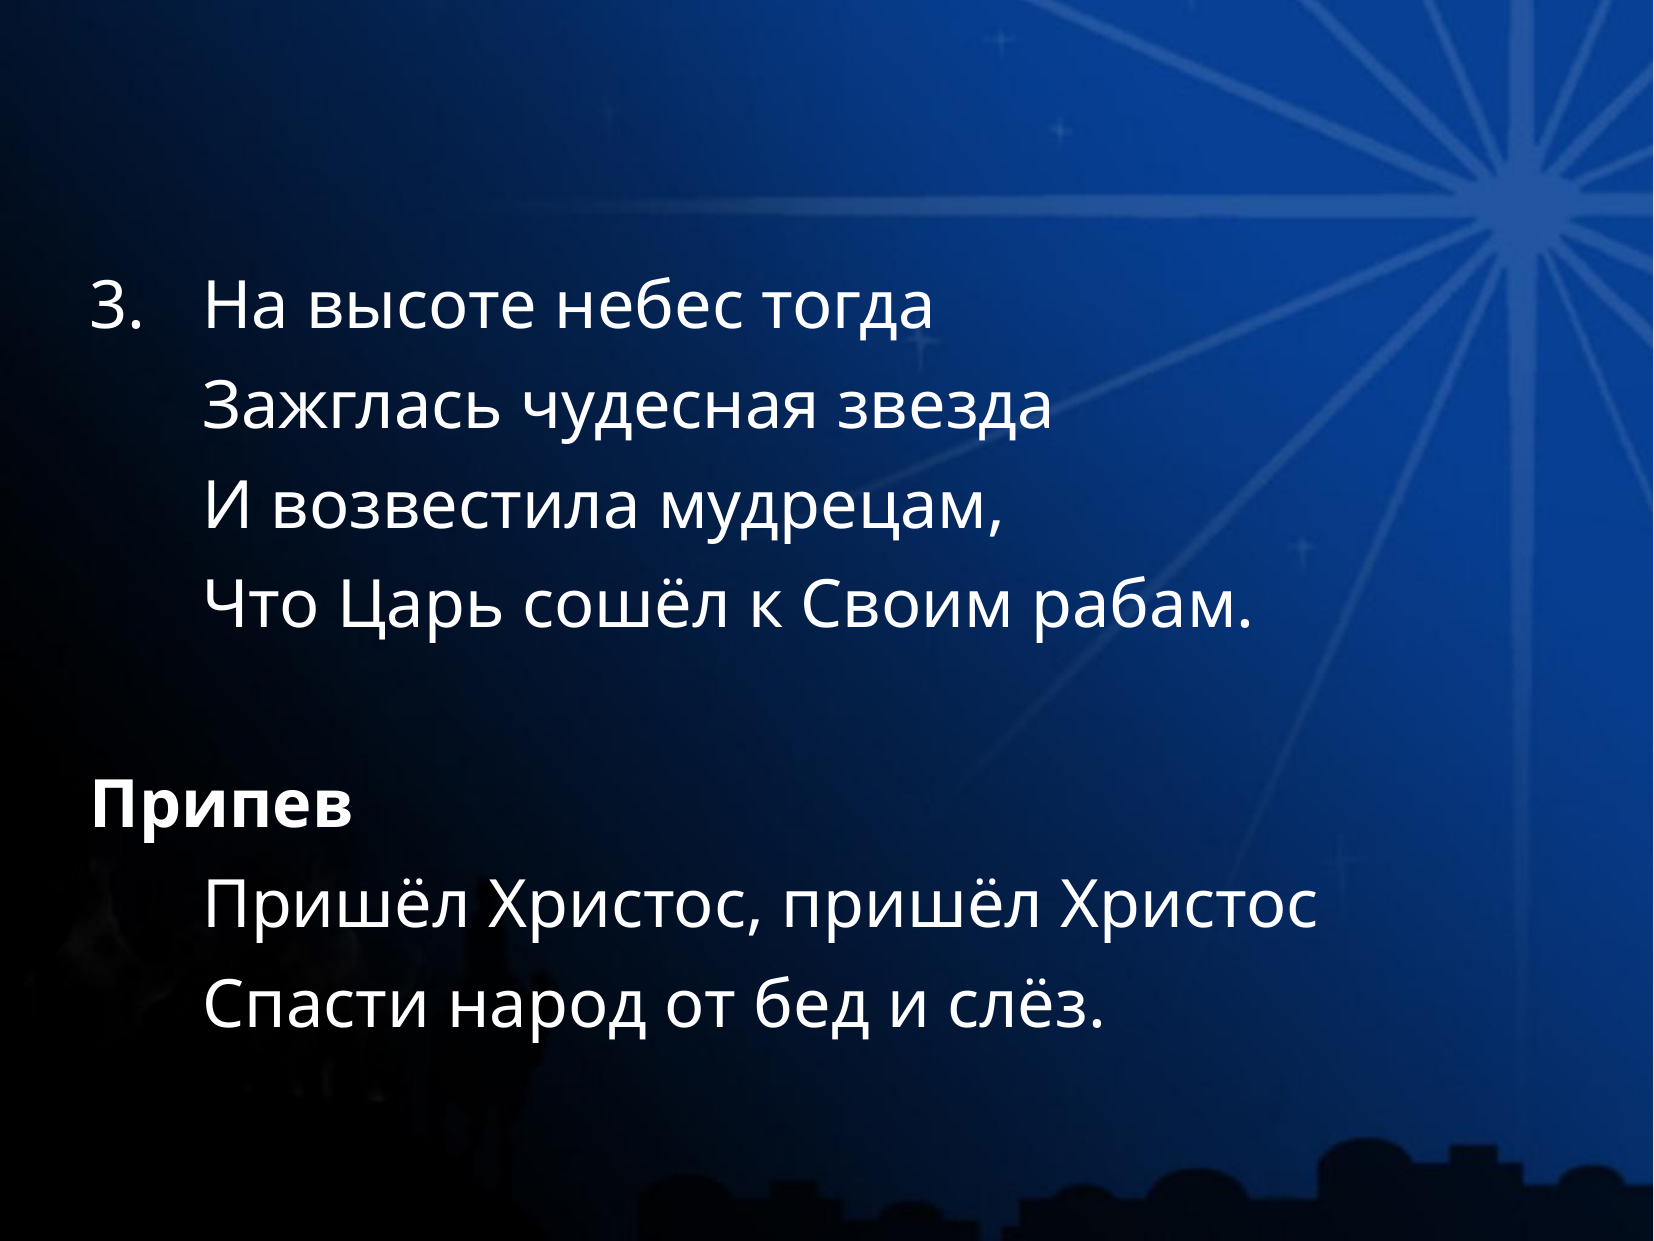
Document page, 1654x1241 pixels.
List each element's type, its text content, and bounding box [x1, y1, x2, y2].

text_box 3. На высоте небес тогда Зажглась чудесная звезда И возвестила мудрецам, Что Царь сошёл к Своим рабам. Припев Пришёл Христос, пришёл Христос Спасти народ от бед и слёз. [75, 150, 1576, 1163]
picture [0, 0, 1654, 1241]
